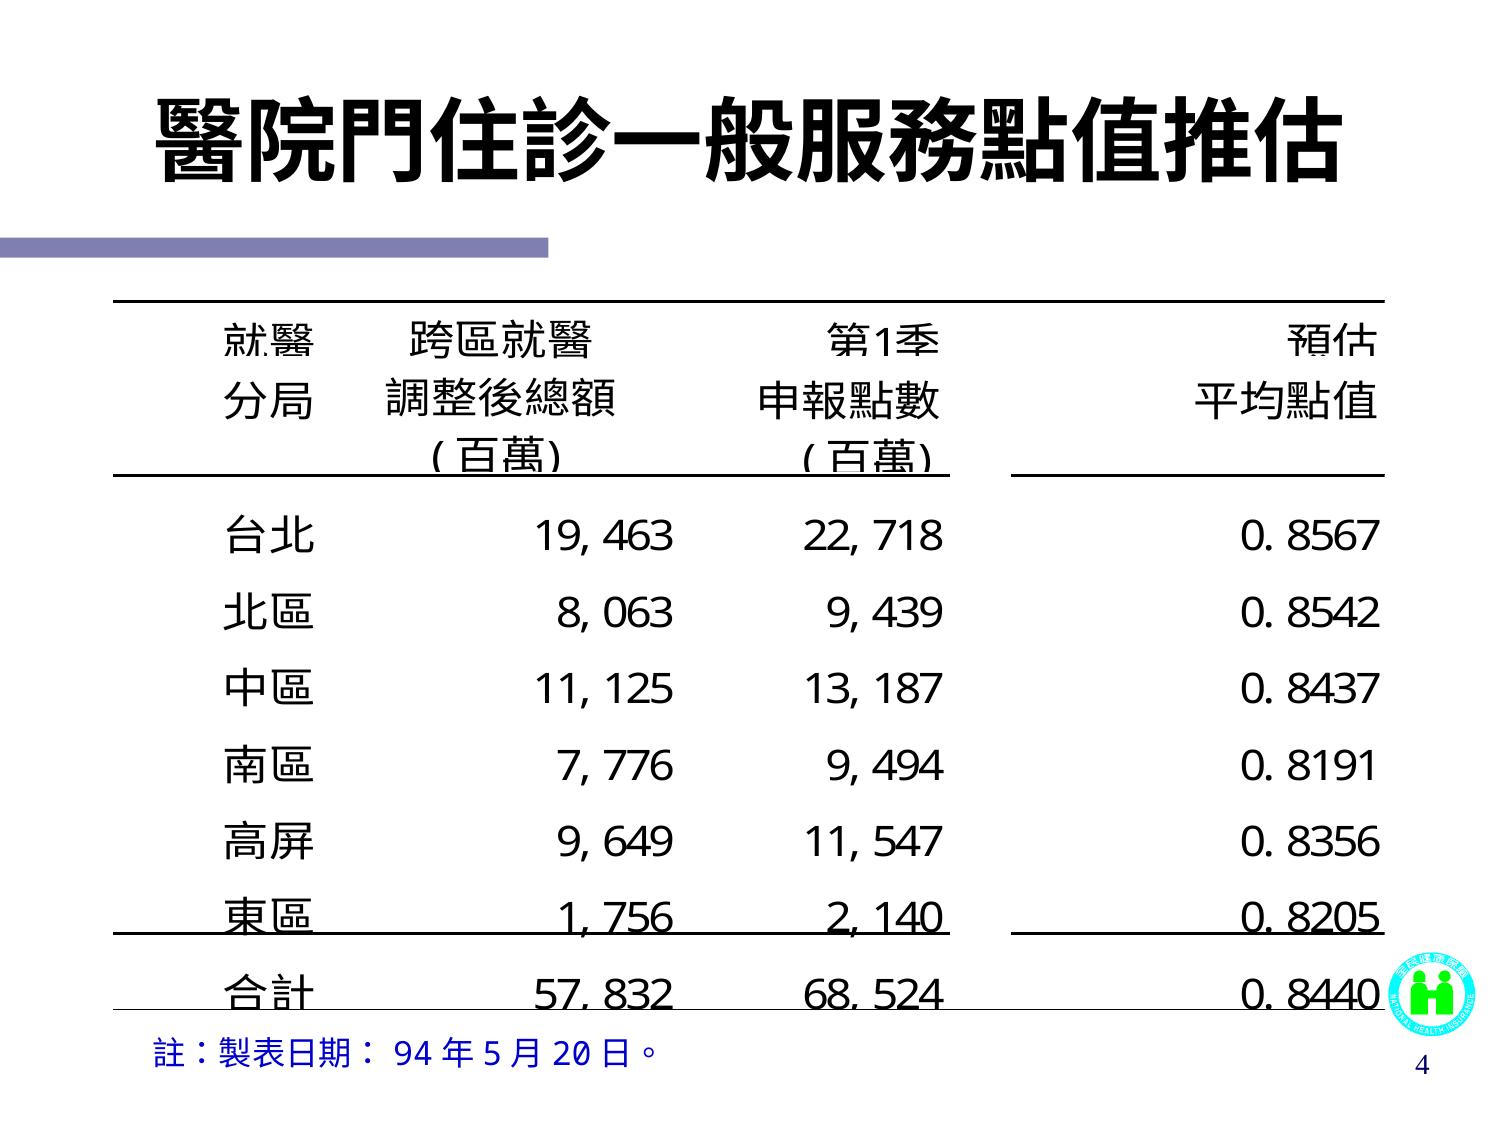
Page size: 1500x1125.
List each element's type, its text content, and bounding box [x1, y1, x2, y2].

chart [112, 299, 1388, 1012]
text_box [1400, 1037, 1476, 1125]
text_box 註：製表日期：94年5月20日。 [137, 1025, 1313, 1081]
title 醫院門住診一般服務點值推估 [112, 12, 1388, 201]
